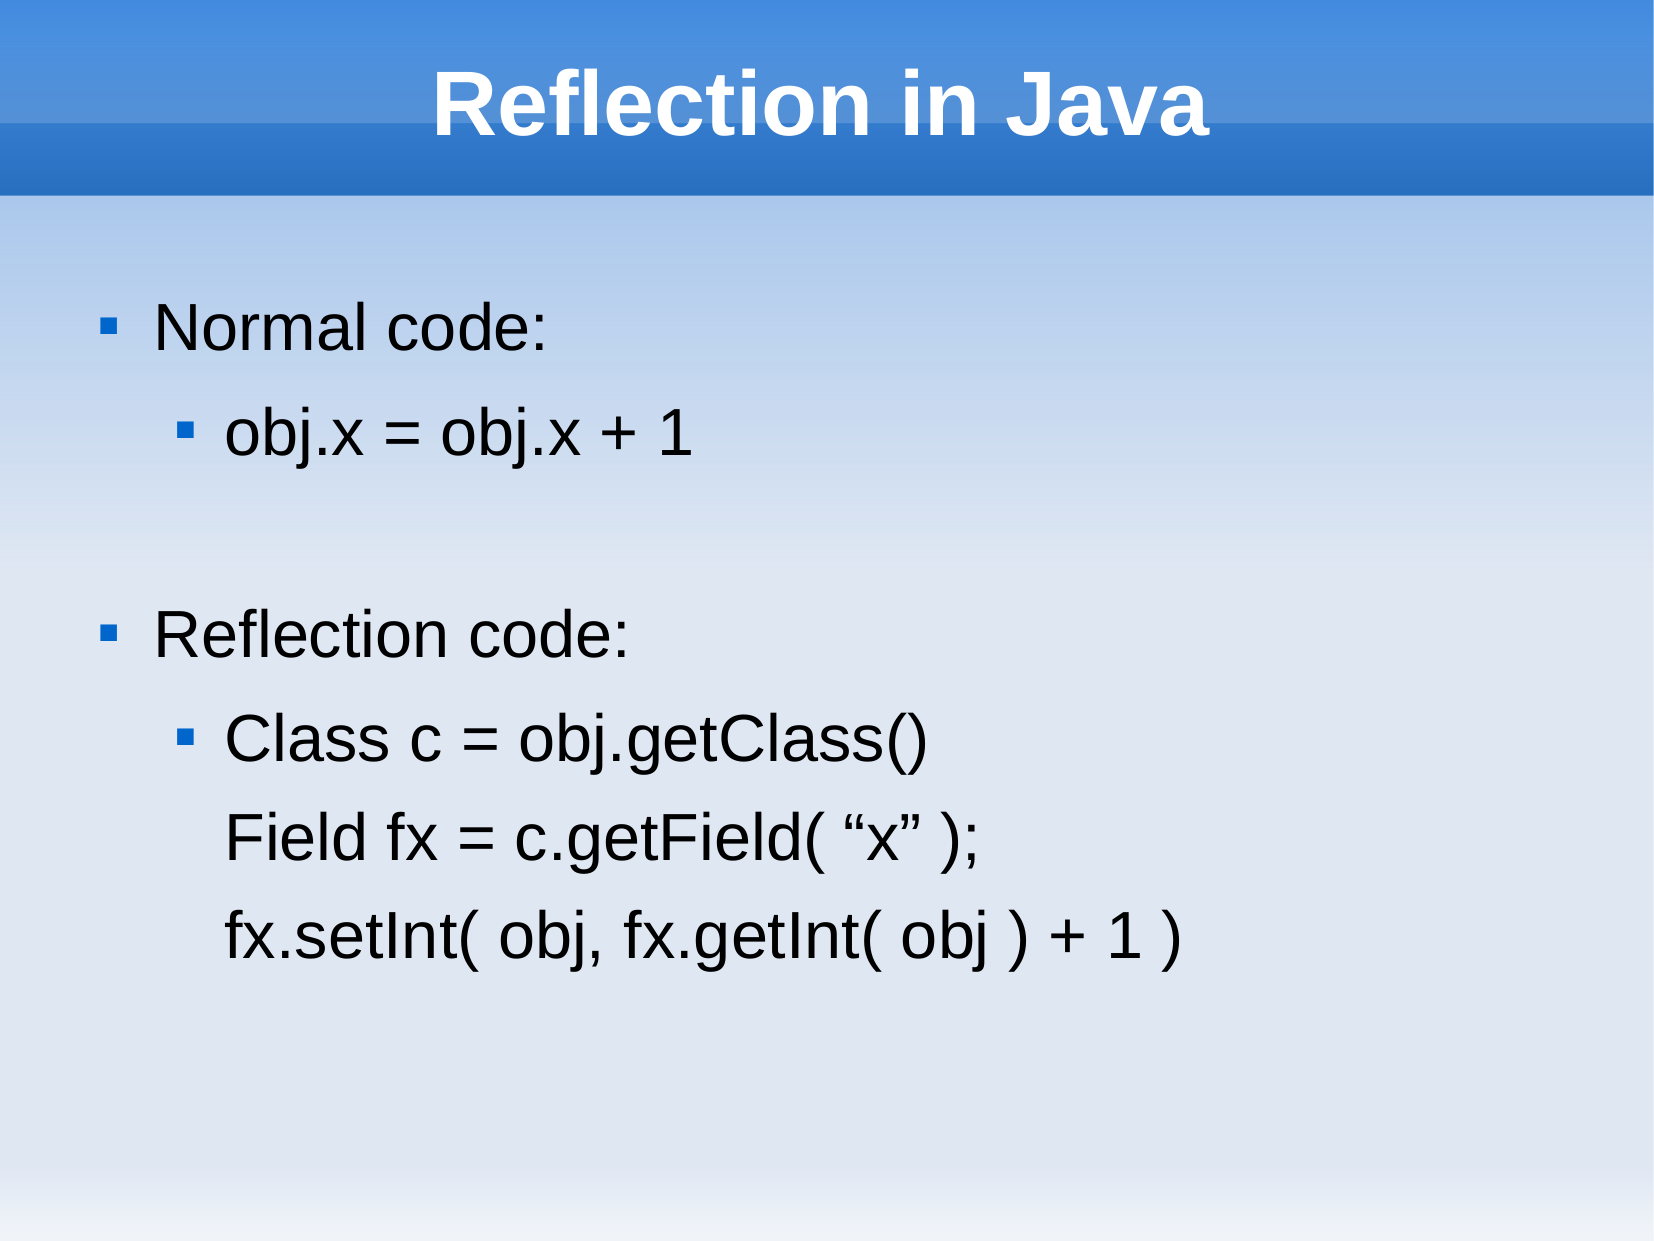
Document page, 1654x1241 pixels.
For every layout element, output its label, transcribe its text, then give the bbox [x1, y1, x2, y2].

picture [0, 0, 1654, 1241]
list Normal code: obj.x = obj.x + 1 Reflection code: Class c = obj.getClass() Field fx = c.getField( “x” ); fx.setInt( obj, fx.getInt( obj ) + 1 ) [82, 290, 1571, 1109]
title Reflection in Java [76, 0, 1565, 208]
